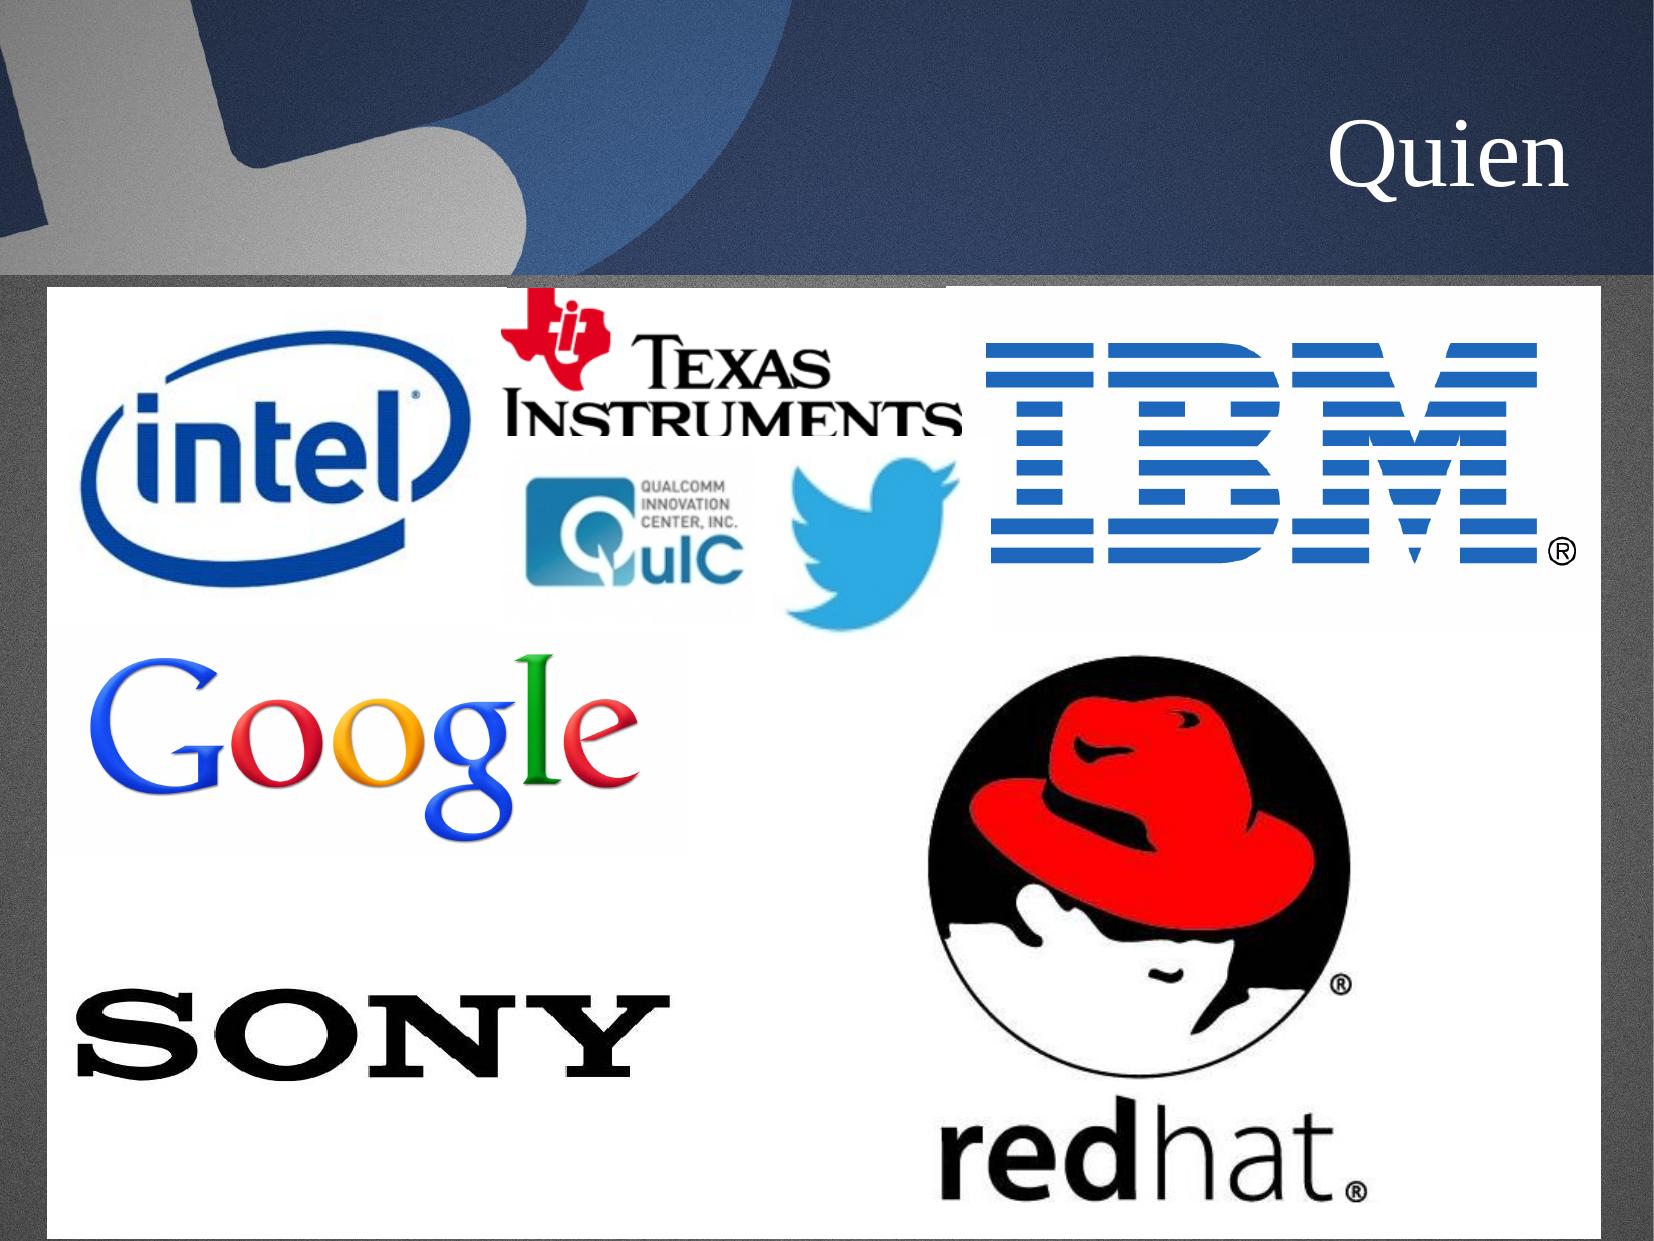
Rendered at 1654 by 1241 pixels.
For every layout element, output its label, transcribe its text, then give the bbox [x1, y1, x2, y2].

picture [0, 0, 1654, 1241]
title Quien [82, 49, 1571, 257]
